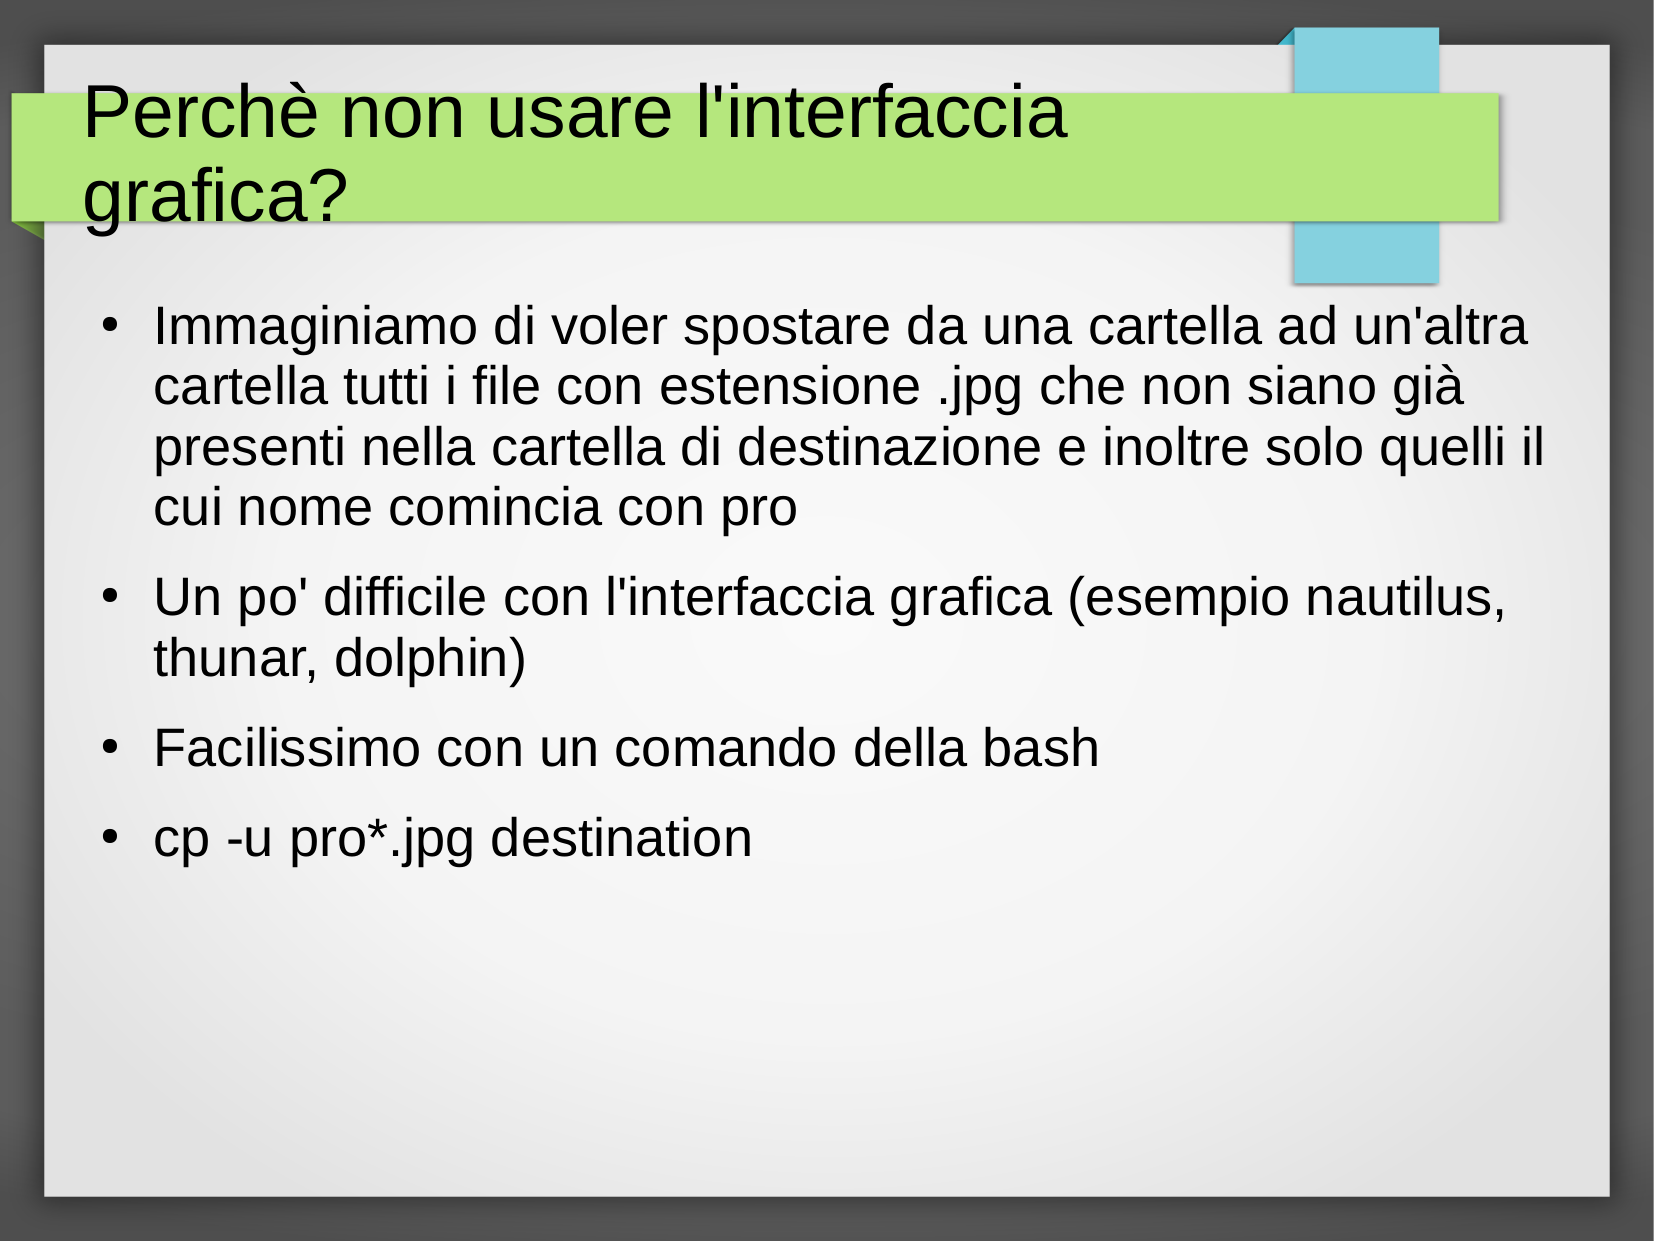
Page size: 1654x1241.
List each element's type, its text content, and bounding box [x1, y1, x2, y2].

title Perchè non usare l'interfaccia grafica? [82, 69, 1264, 238]
picture [0, 0, 1654, 1241]
list Immaginiamo di voler spostare da una cartella ad un'altra cartella tutti i file con estensione .jpg che non siano già presenti nella cartella di destinazione e inoltre solo quelli il cui nome comincia con pro Un po' difficile con l'interfaccia grafica (esempio nautilus, thunar, dolphin) Facilissimo con un comando della bash cp -u pro*.jpg destination [82, 295, 1571, 1015]
